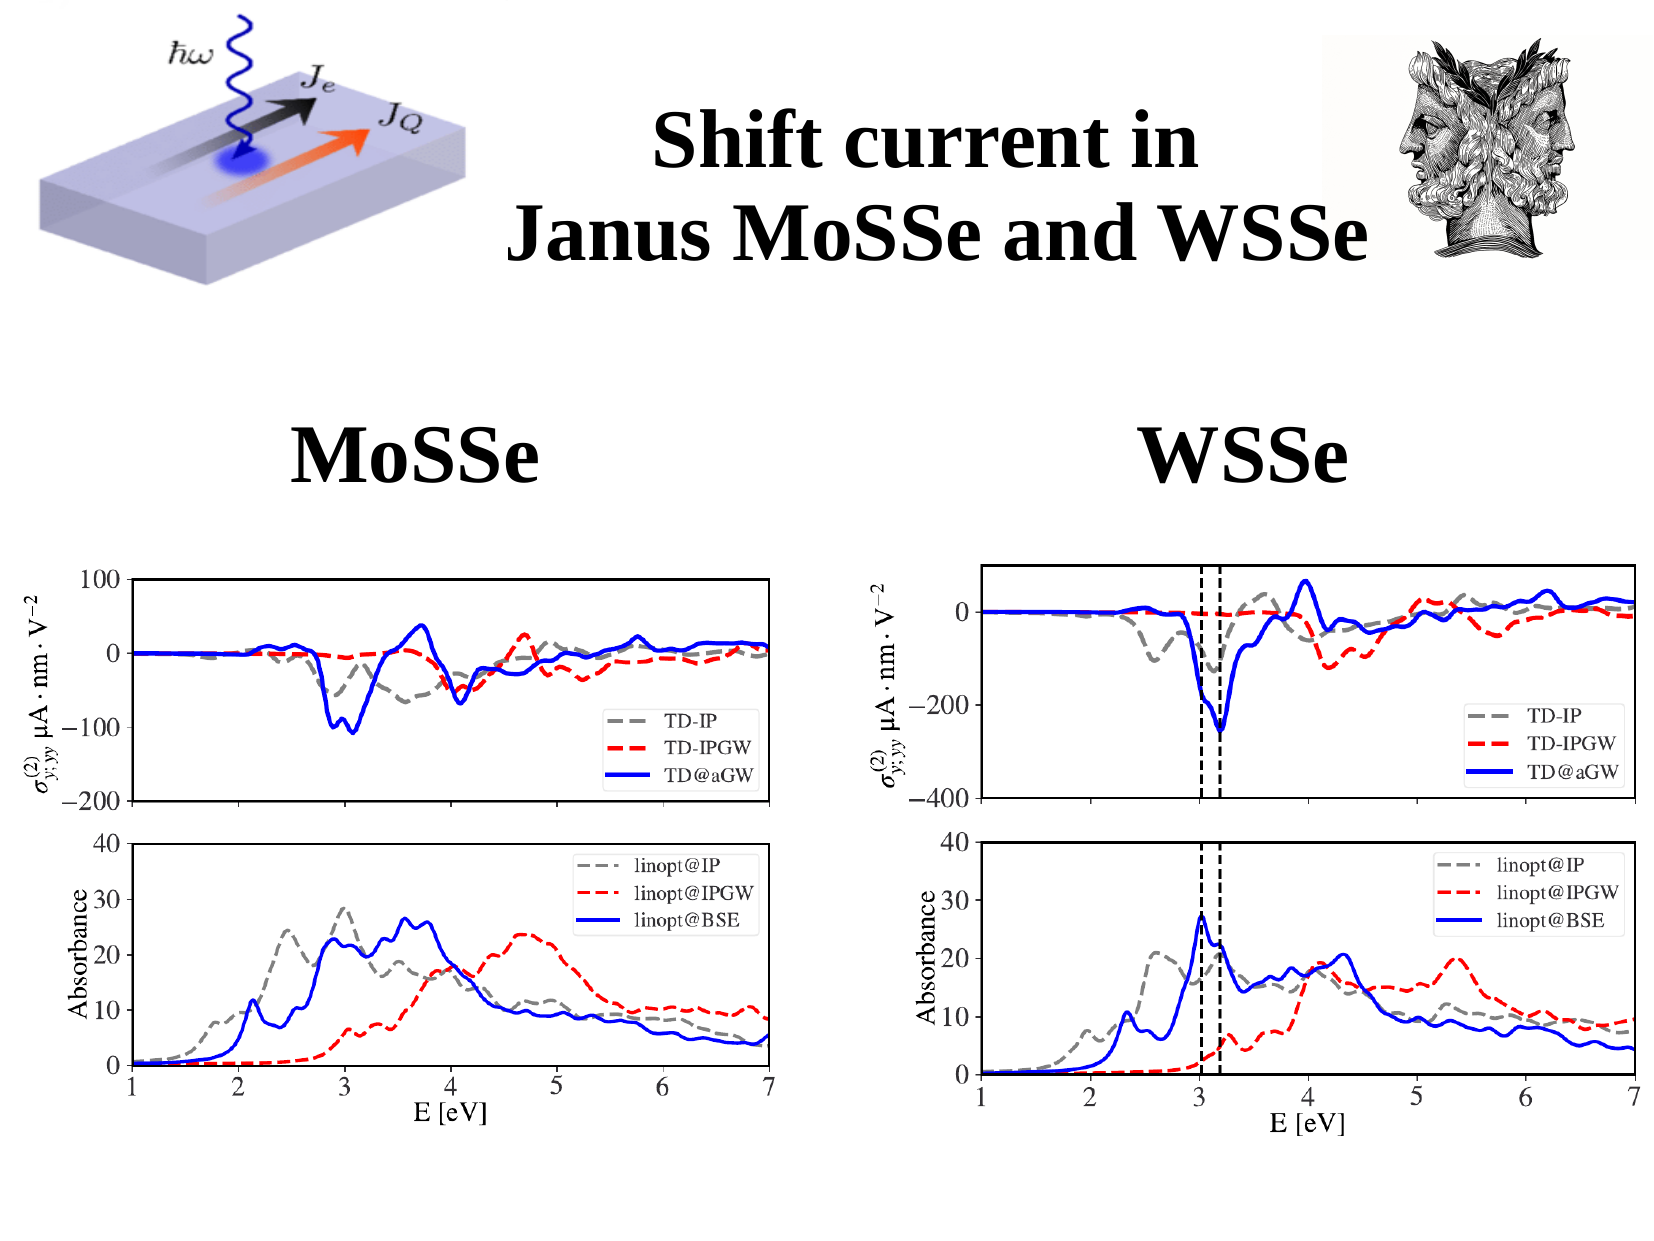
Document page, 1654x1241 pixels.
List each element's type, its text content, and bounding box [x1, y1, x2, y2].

picture [862, 538, 1654, 1146]
text_box MoSSe [275, 400, 556, 508]
title Shift current in Janus MoSSe and WSSe [508, 88, 1642, 284]
picture [11, 555, 830, 1144]
picture [0, 0, 508, 331]
text_box WSSe [1122, 400, 1365, 508]
picture [1322, 35, 1653, 260]
